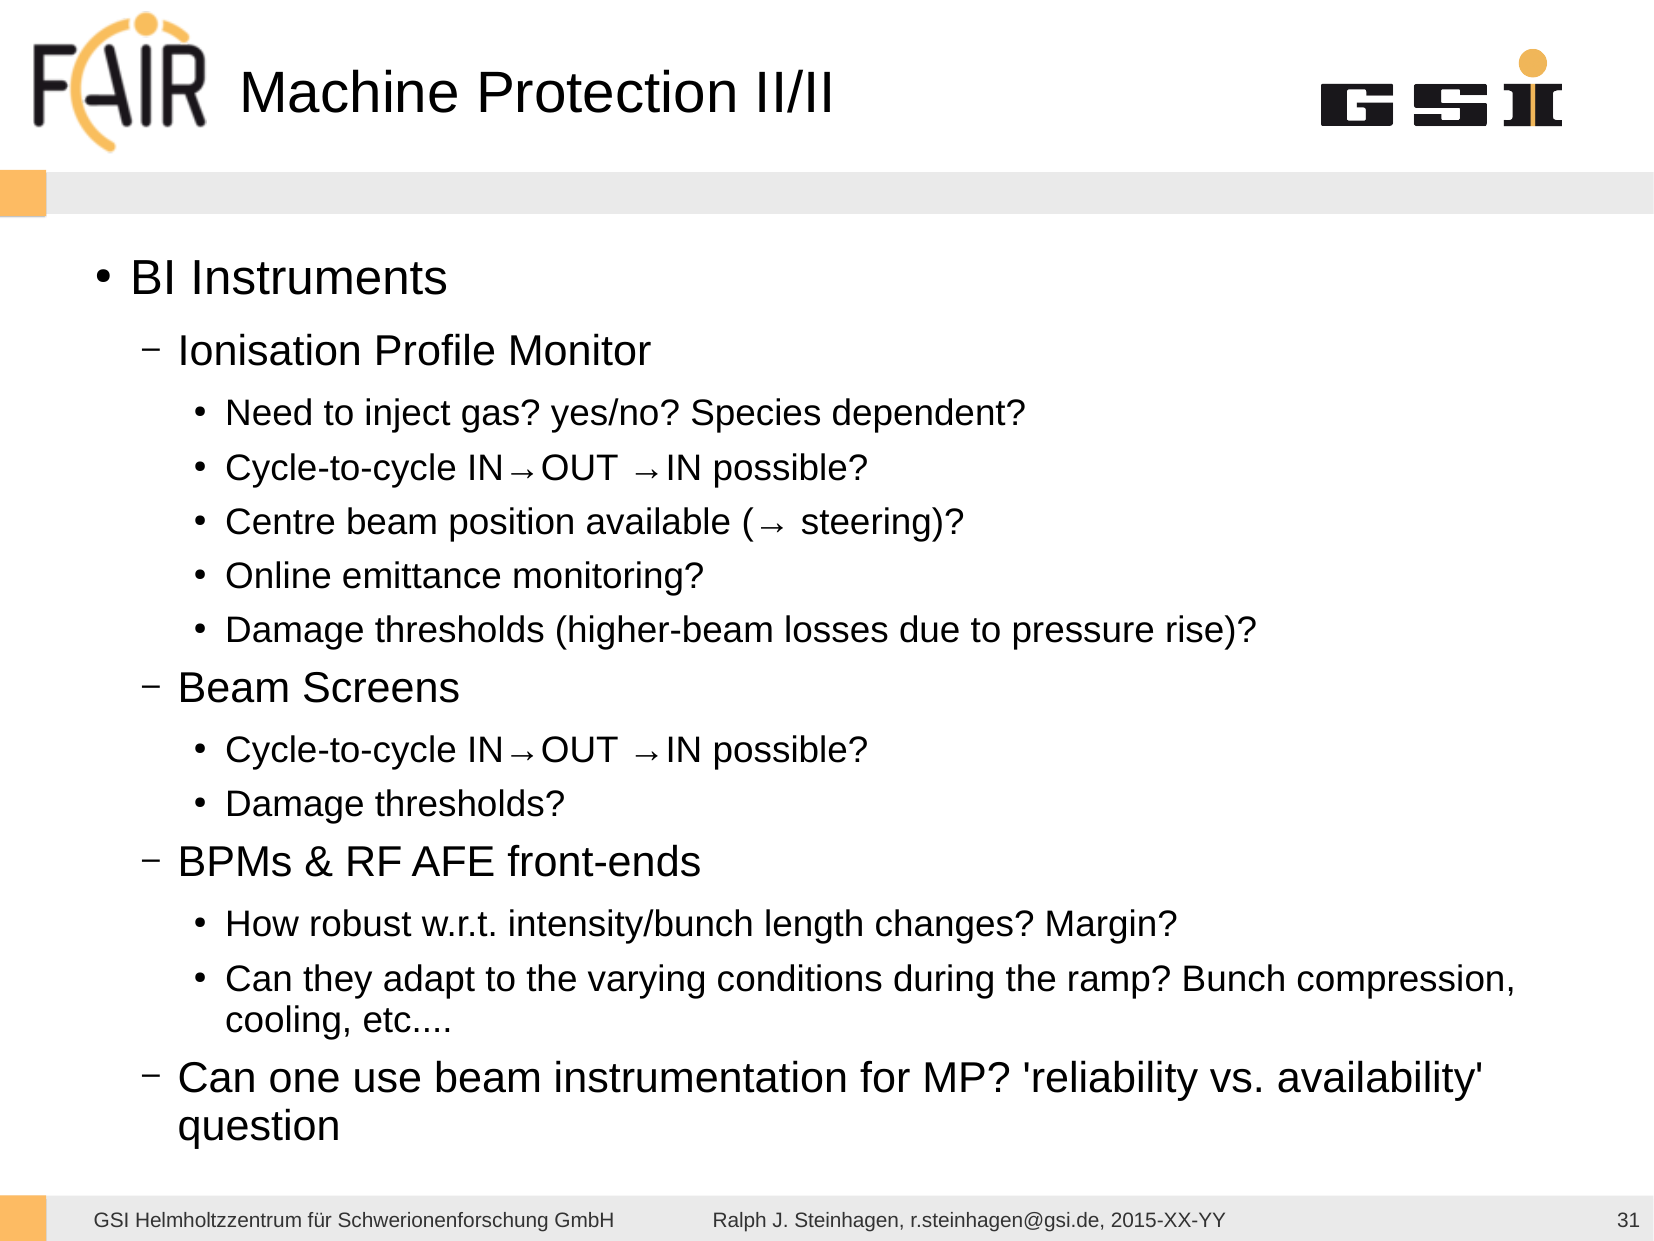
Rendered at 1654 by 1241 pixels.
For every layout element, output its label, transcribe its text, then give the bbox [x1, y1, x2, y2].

list BI Instruments Ionisation Profile Monitor Need to inject gas? yes/no? Species dependent? Cycle-to-cycle IN→OUT →IN possible? Centre beam position available (→ steering)? Online emittance monitoring? Damage thresholds (higher-beam losses due to pressure rise)? Beam Screens Cycle-to-cycle IN→OUT →IN possible? Damage thresholds? BPMs & RF AFE front-ends How robust w.r.t. intensity/bunch length changes? Margin? Can they adapt to the varying conditions during the ramp? Bunch compression, cooling, etc.... Can one use beam instrumentation for MP? 'reliability vs. availability' question [82, 249, 1571, 1158]
picture [1319, 46, 1564, 129]
picture [33, 10, 207, 155]
title Machine Protection II/II [239, 23, 1301, 162]
